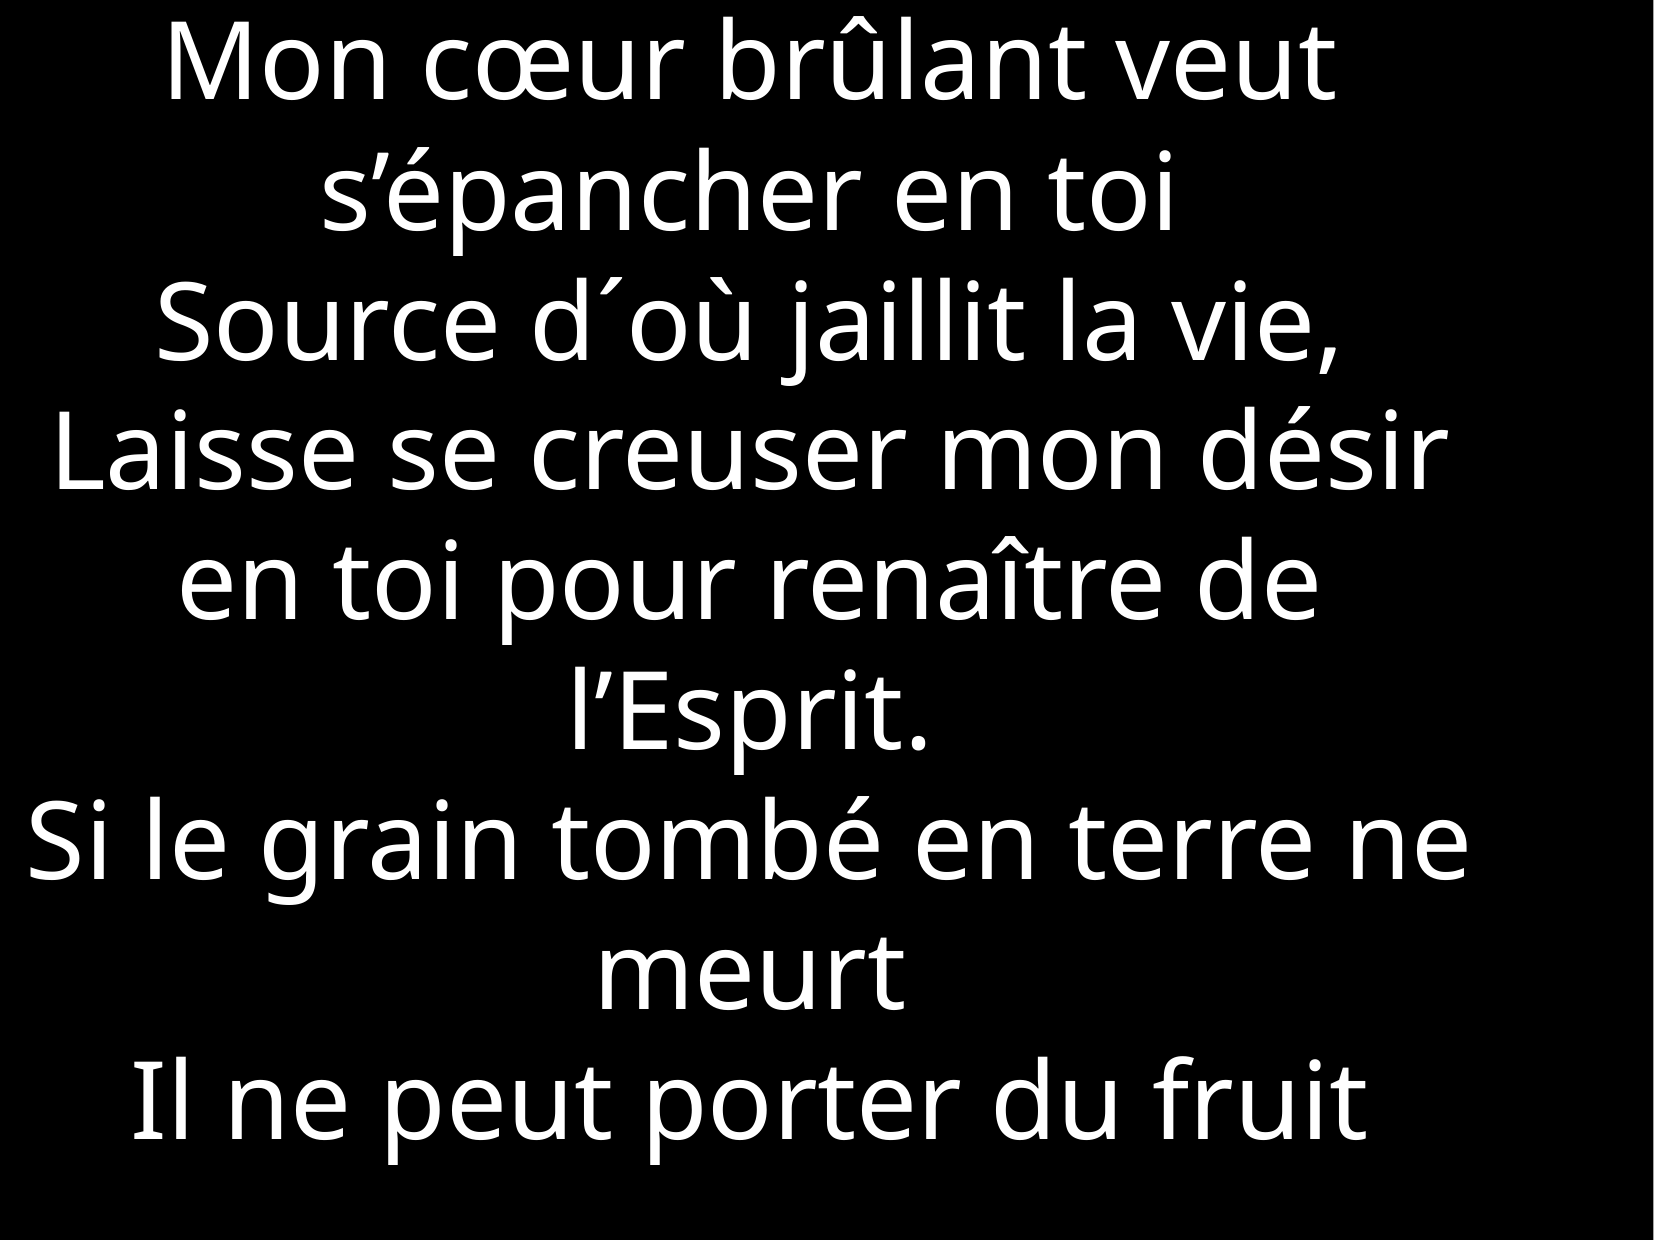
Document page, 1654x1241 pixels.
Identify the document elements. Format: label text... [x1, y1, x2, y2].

text_box Mon cœur brûlant veut s’épancher en toi Source d´où jaillit la vie, Laisse se creuser mon désir en toi pour renaître de l’Esprit. Si le grain tombé en terre ne meurt Il ne peut porter du fruit [0, 314, 1501, 839]
